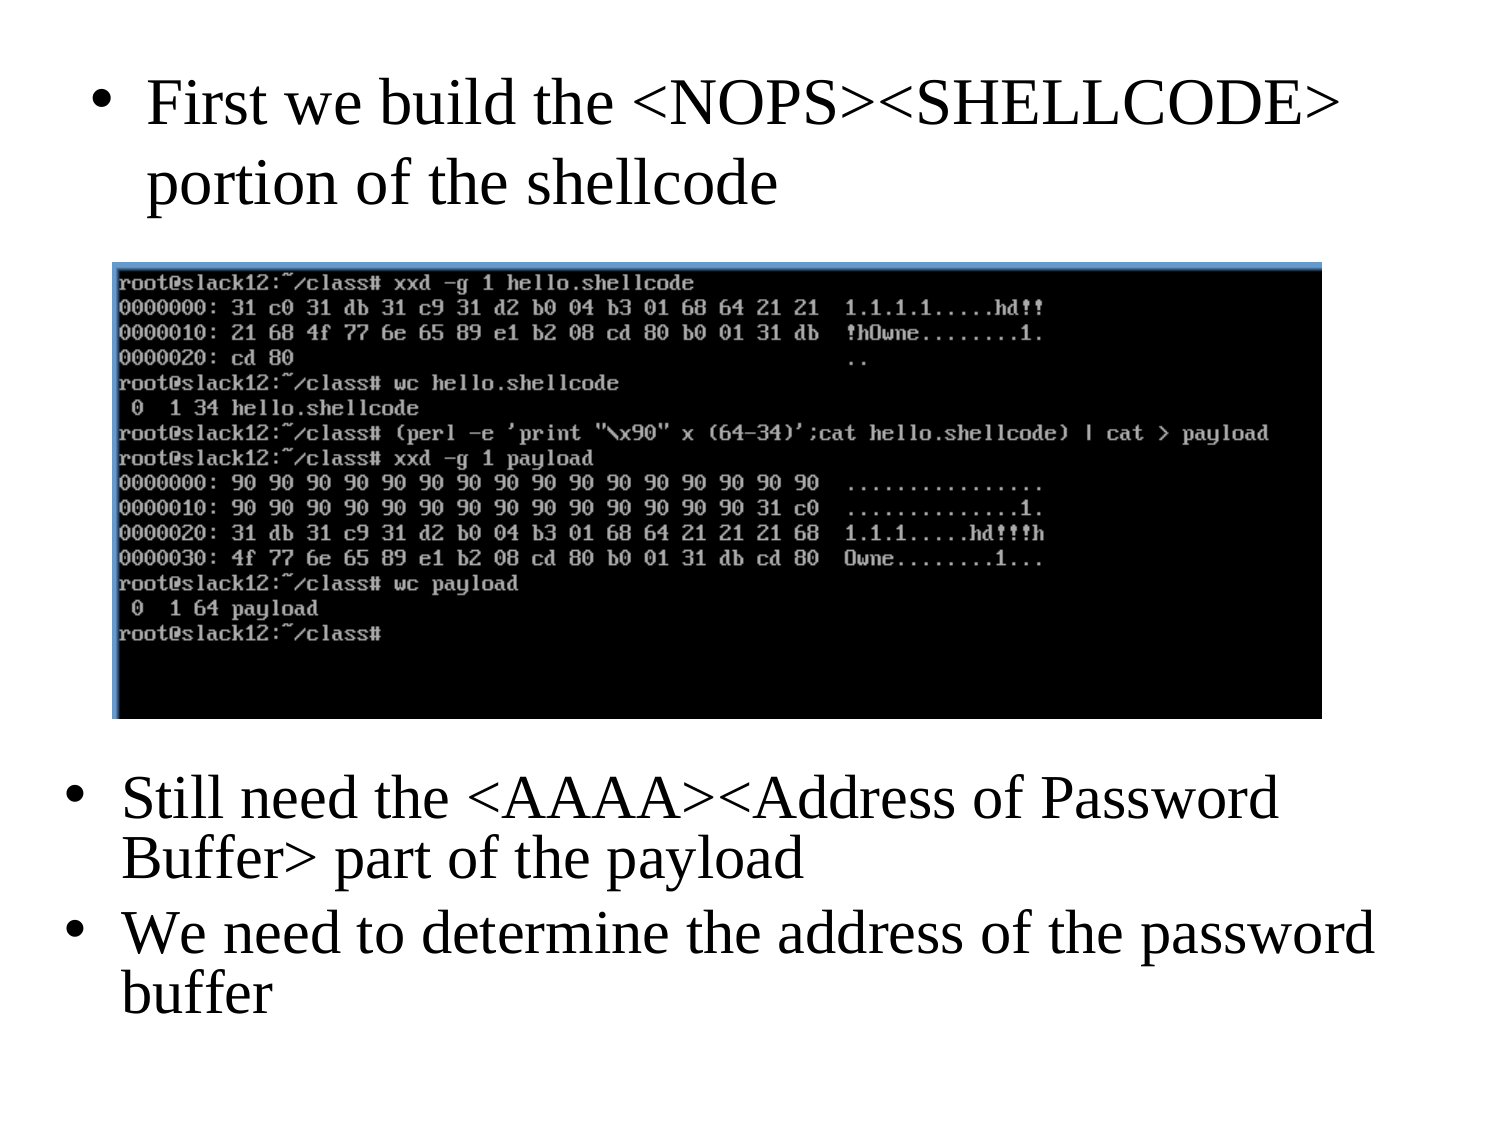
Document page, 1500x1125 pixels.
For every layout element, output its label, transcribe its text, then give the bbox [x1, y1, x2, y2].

text_box Still need the <AAAA><Address of Password Buffer> part of the payload We need to determine the address of the password buffer [50, 762, 1401, 1051]
list First we build the <NOPS><SHELLCODE> portion of the shellcode [75, 50, 1426, 338]
picture [112, 262, 1322, 719]
